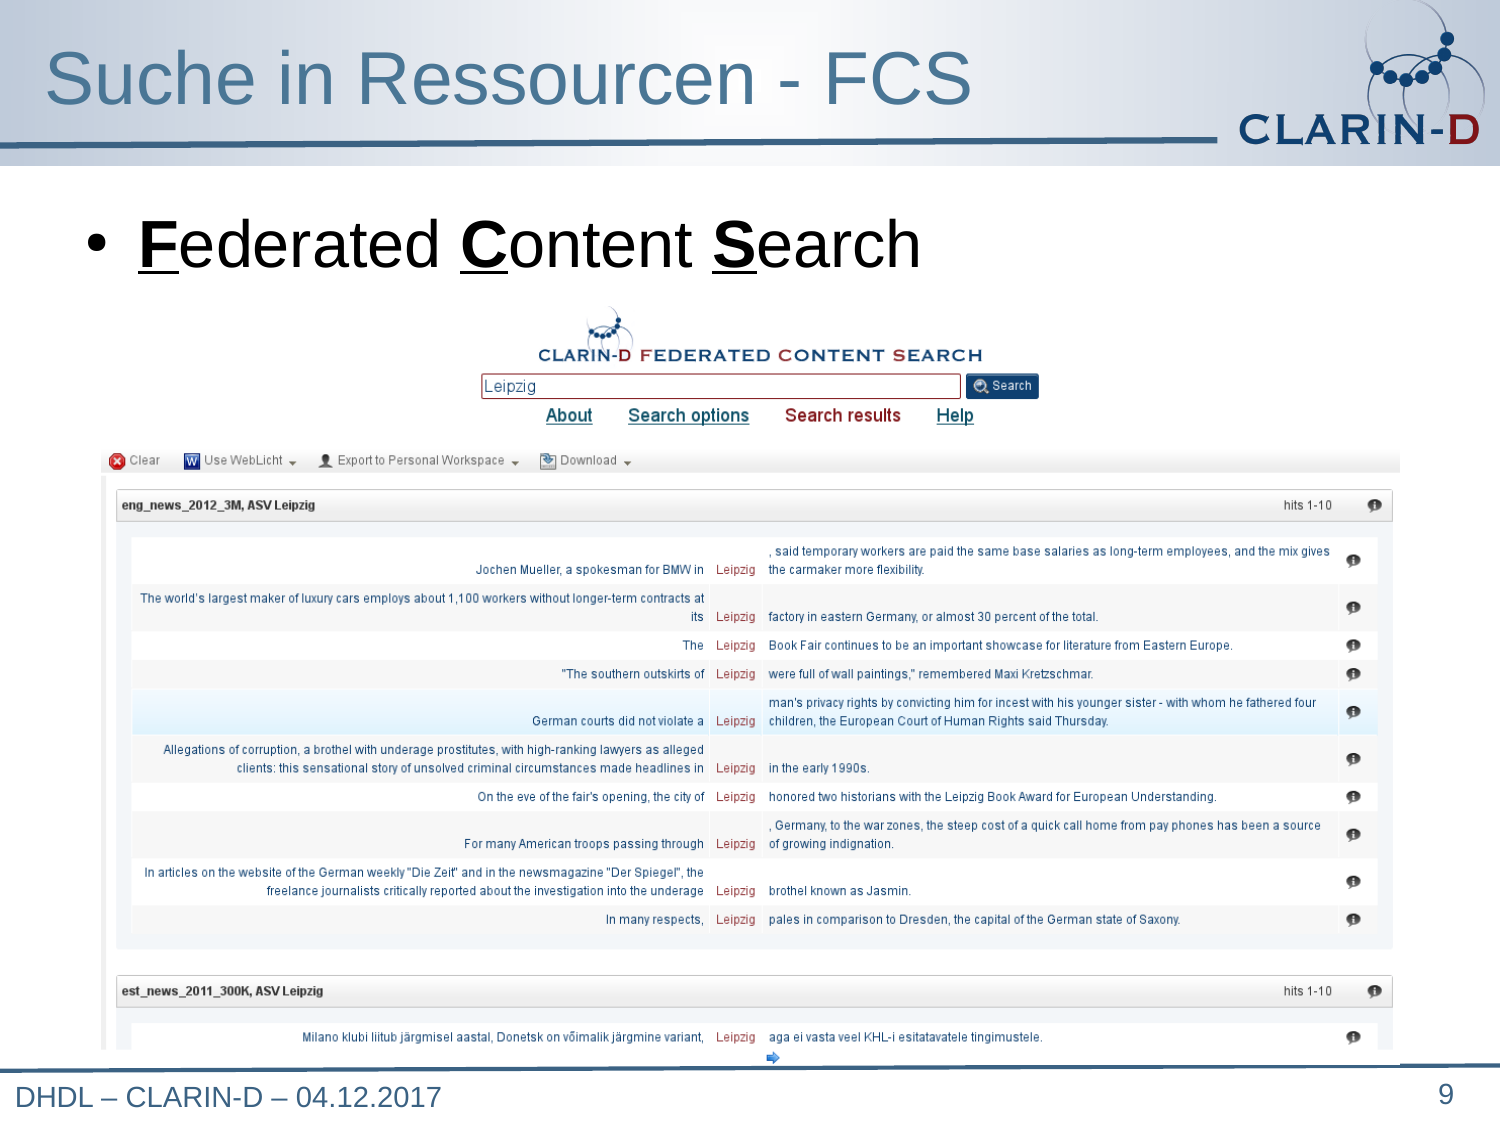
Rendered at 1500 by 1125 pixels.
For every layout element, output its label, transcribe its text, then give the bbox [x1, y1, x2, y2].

text_box Suche in Ressourcen - FCS [29, 29, 1182, 129]
picture [0, 0, 1500, 166]
picture [100, 306, 1400, 1065]
list Federated Content Search [67, 206, 1418, 950]
text_box <number> [1423, 1067, 1500, 1113]
